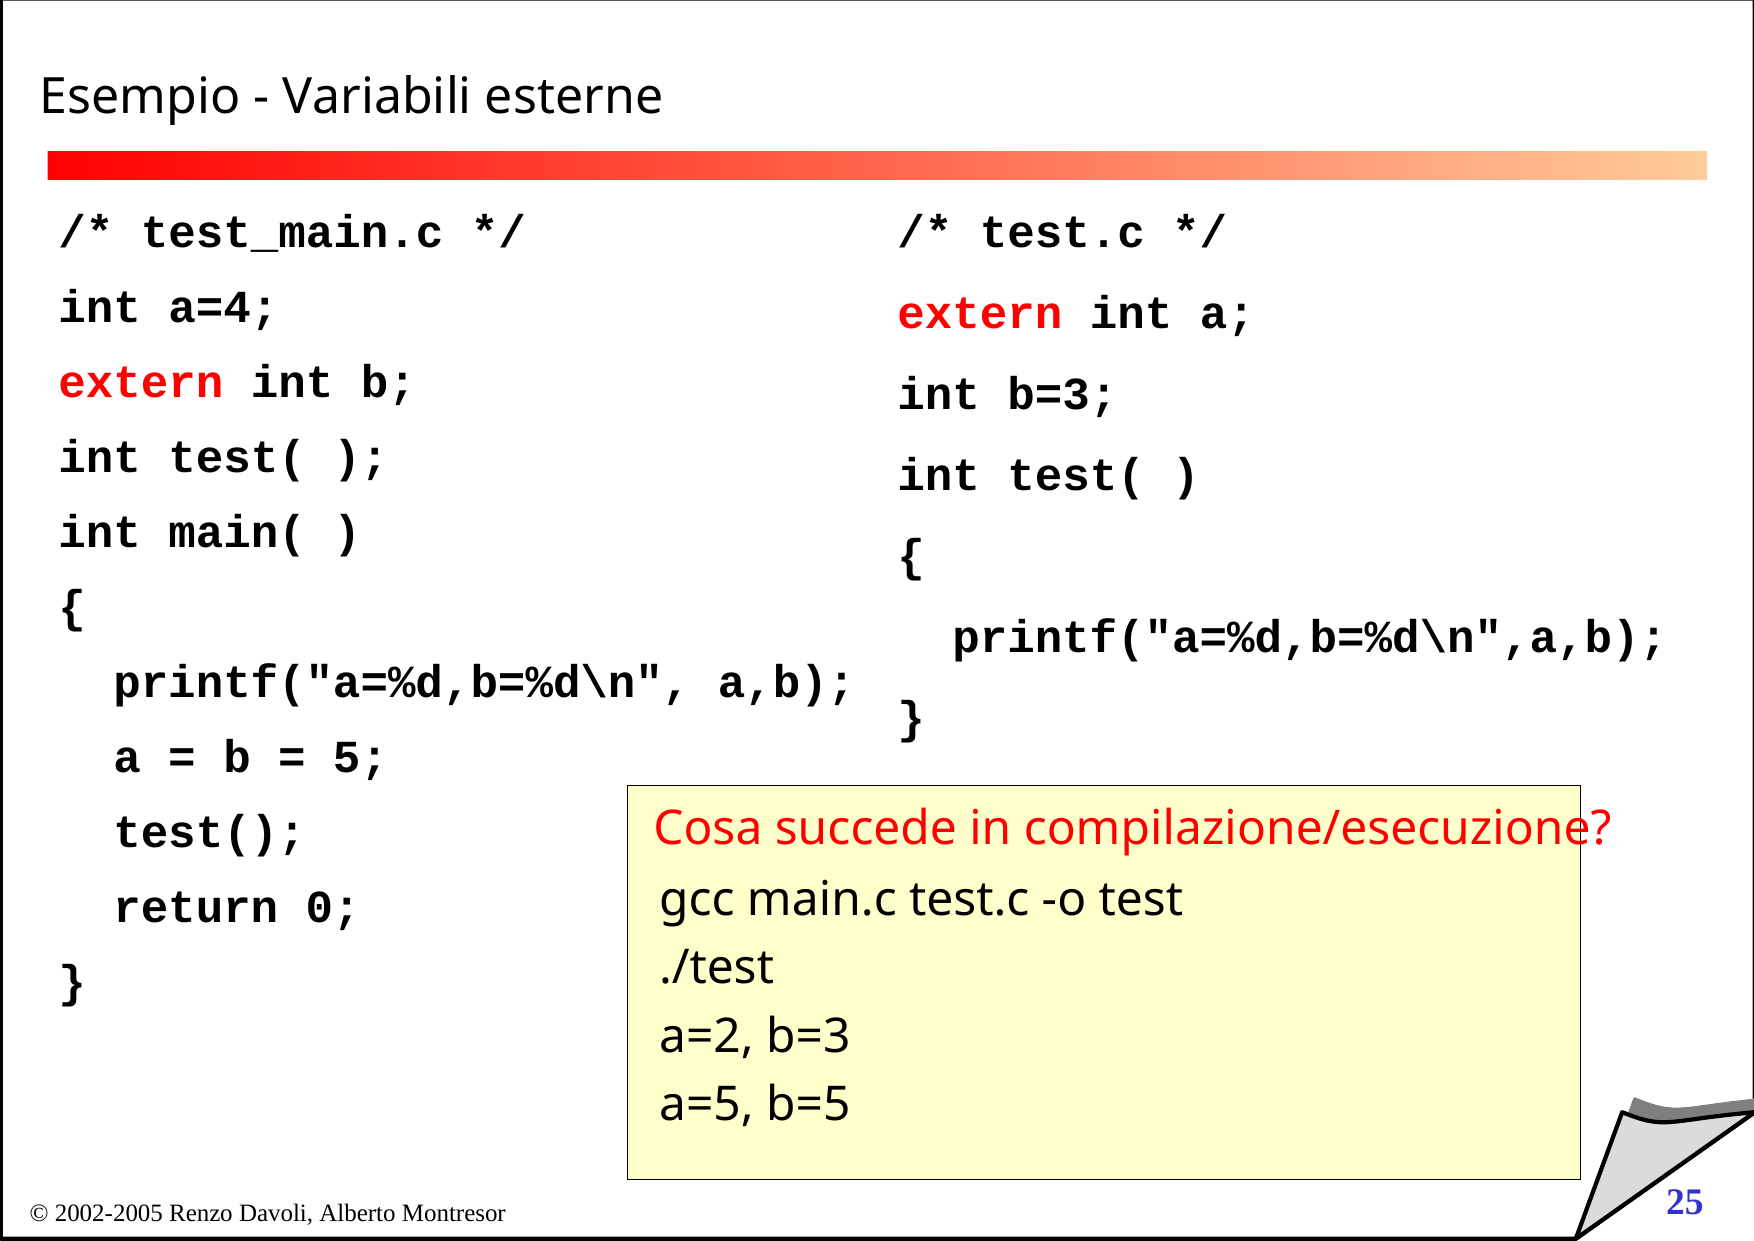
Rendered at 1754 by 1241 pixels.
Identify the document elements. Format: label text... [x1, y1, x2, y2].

text_box gcc main.c test.c -o test ./test a=2, b=3 a=5, b=5 [659, 860, 1200, 1143]
text_box Cosa succede in compilazione/esecuzione? [653, 789, 1587, 858]
text_box [627, 785, 1581, 1180]
title Esempio - Variabili esterne [40, 49, 1714, 144]
list /* test.c */ extern int a; int b=3; int test( ) { printf("a=%d,b=%d\n",a,b); } [897, 206, 1697, 1015]
text_box main [750, 151, 754, 179]
list /* test_main.c */ int a=4; extern int b; int test( ); int main( ) { printf("a=%d,b=%d\n", a,b); a = b = 5; test(); return 0; } [58, 206, 858, 1180]
